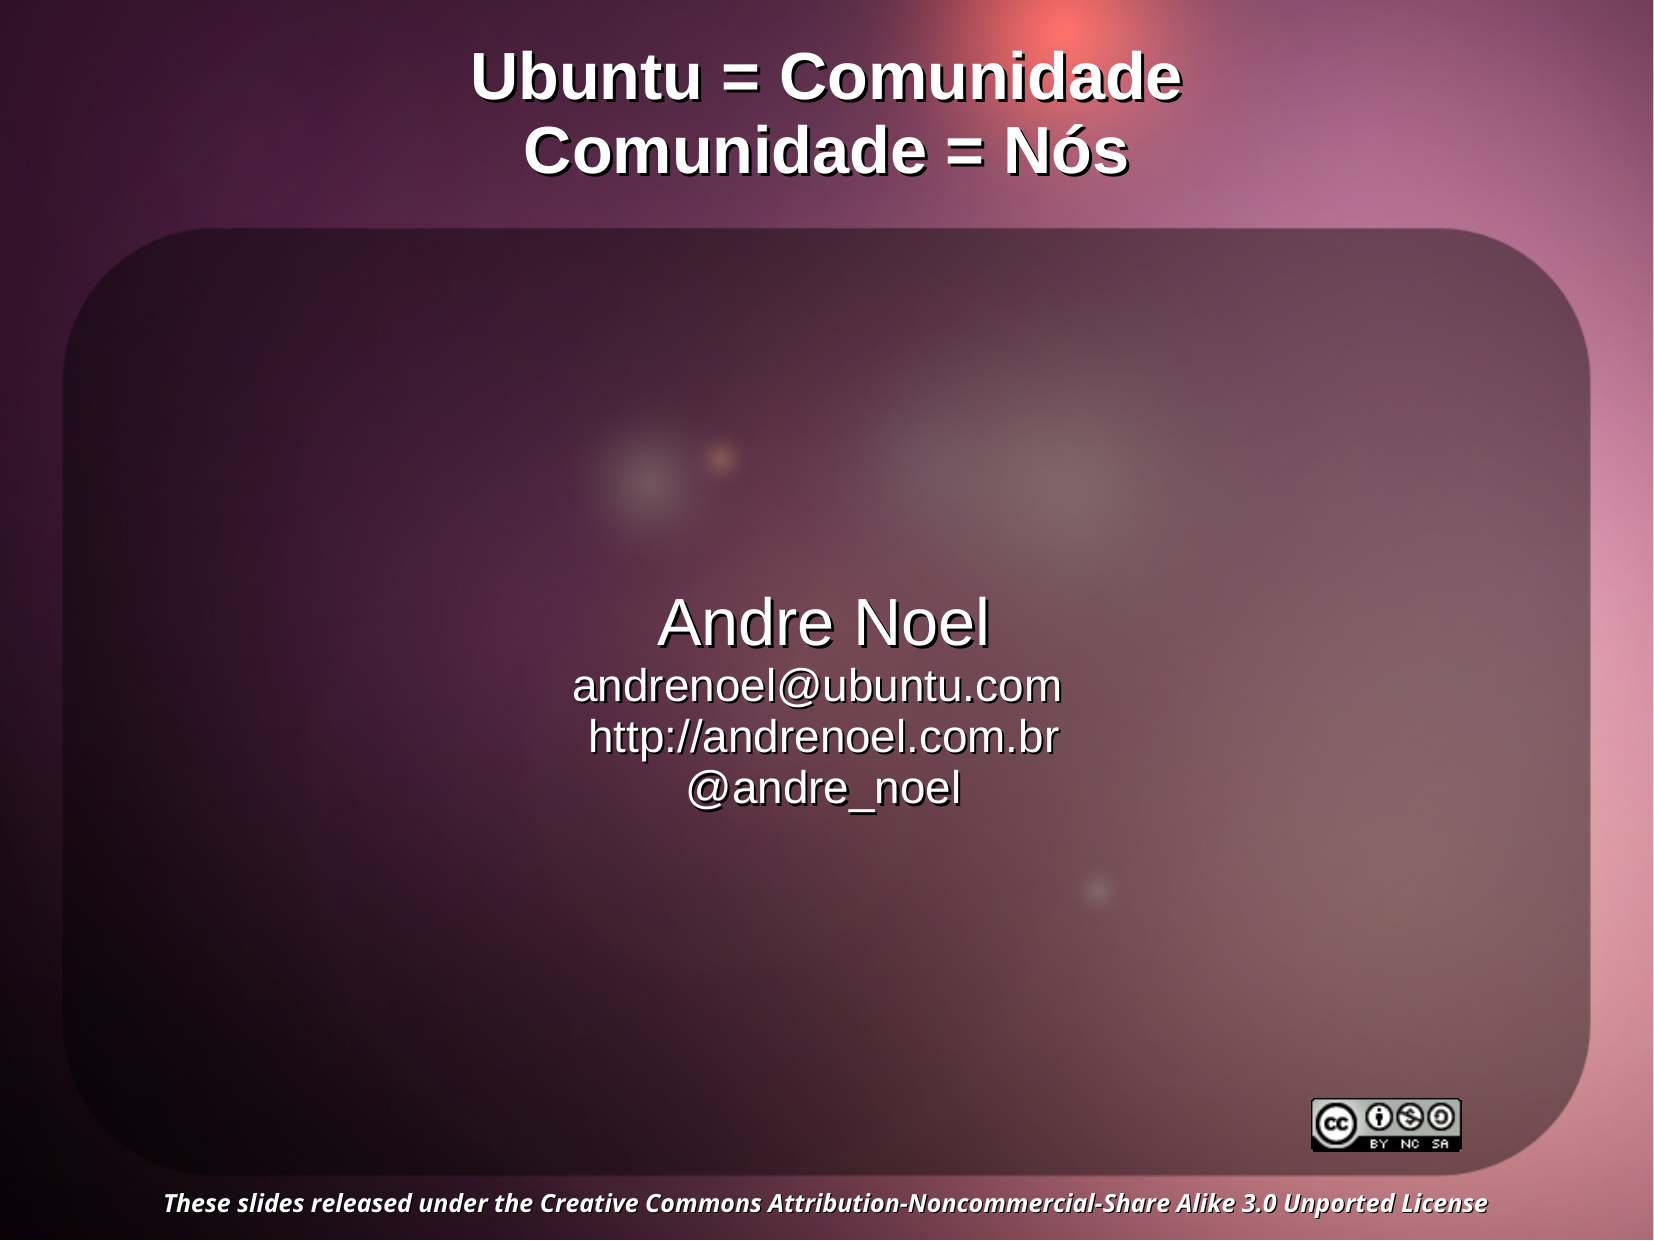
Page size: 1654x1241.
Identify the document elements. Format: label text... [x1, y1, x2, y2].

title These slides released under the Creative Commons Attribution-Noncommercial-Share Alike 3.0 Unported License [82, 1169, 1571, 1236]
picture [0, 0, 1654, 1240]
subtitle Andre Noel andrenoel@ubuntu.com http://andrenoel.com.br @andre_noel [82, 290, 1565, 1109]
title Ubuntu = Comunidade Comunidade = Nós [59, 27, 1595, 200]
